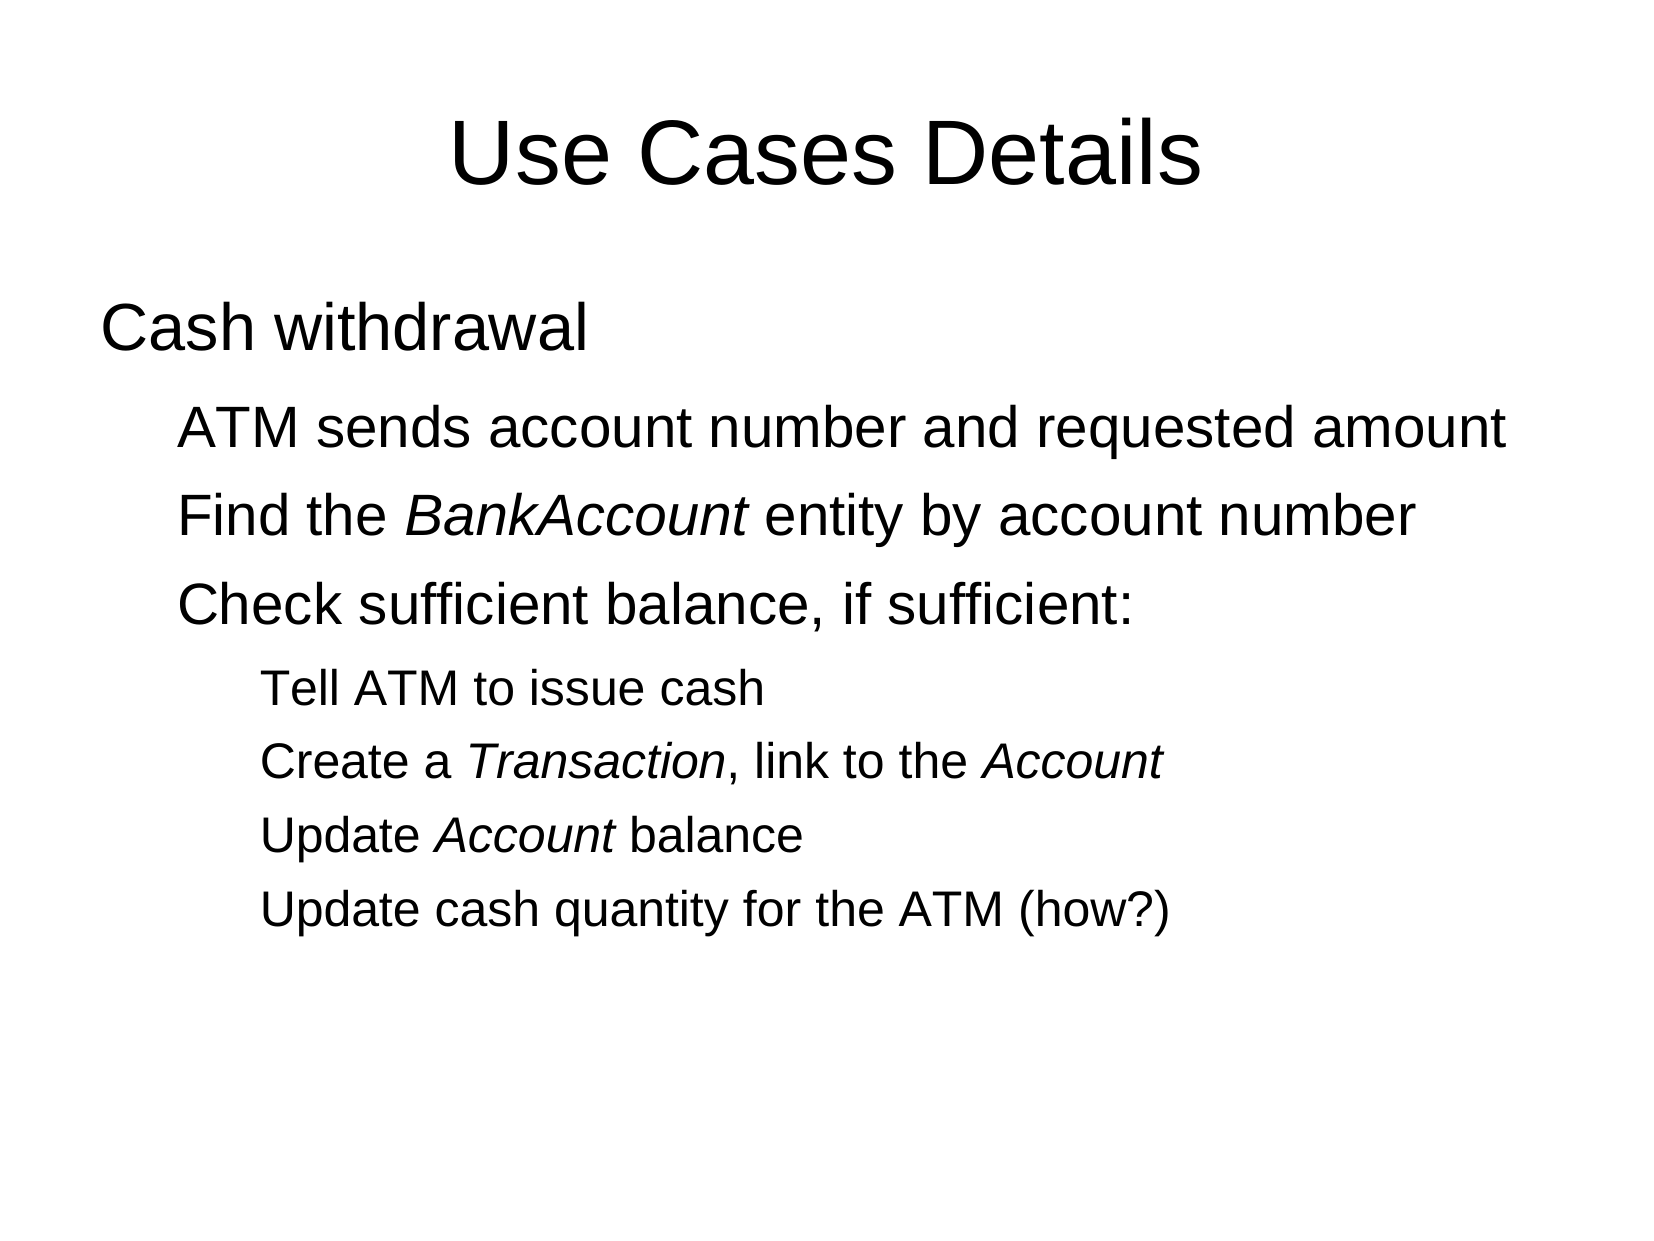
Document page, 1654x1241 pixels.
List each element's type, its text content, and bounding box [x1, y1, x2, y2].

list Cash withdrawal ATM sends account number and requested amount Find the BankAccount entity by account number Check sufficient balance, if sufficient: Tell ATM to issue cash Create a Transaction, link to the Account Update Account balance Update cash quantity for the ATM (how?) [82, 290, 1571, 1109]
title Use Cases Details [82, 49, 1571, 257]
